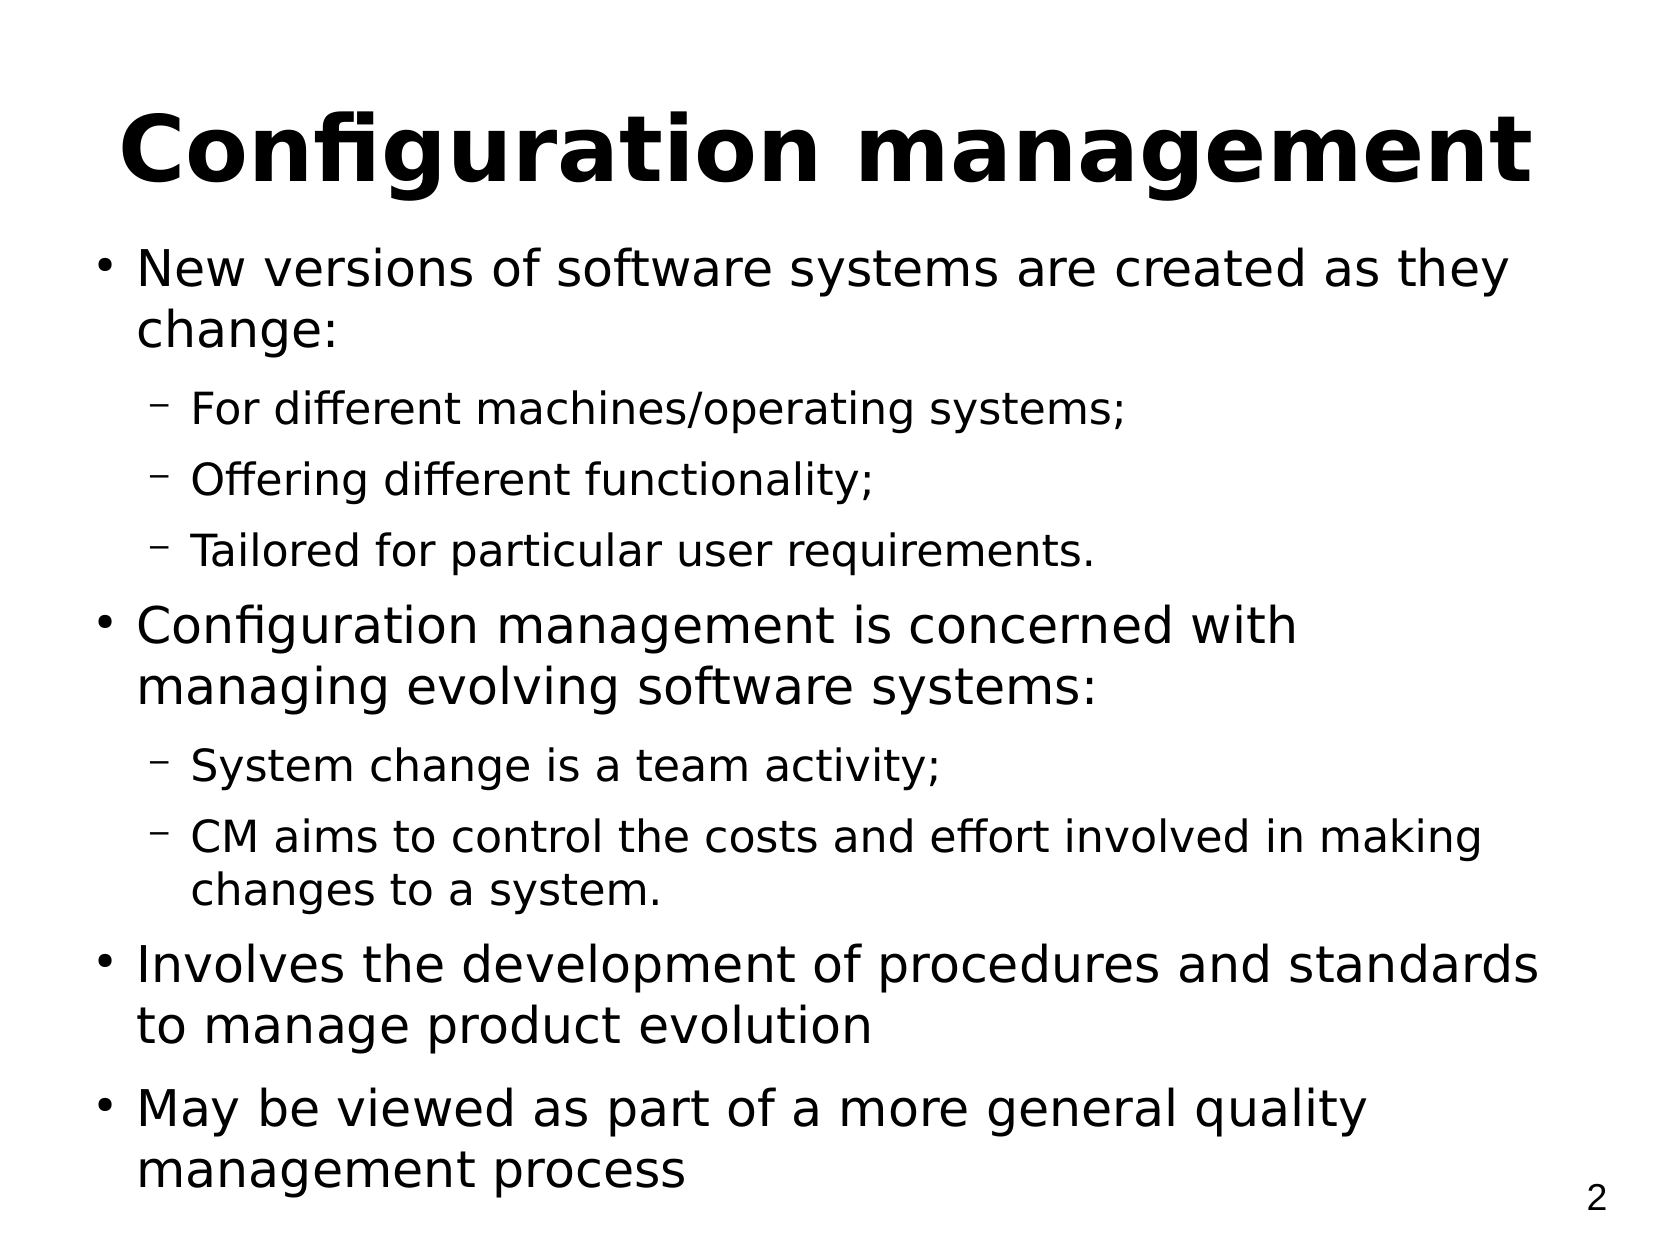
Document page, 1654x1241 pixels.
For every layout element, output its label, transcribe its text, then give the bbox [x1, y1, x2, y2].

title Configuration management [82, 61, 1571, 207]
list New versions of software systems are created as they change: For different machines/operating systems; Offering different functionality; Tailored for particular user requirements. Configuration management is concerned with managing evolving software systems: System change is a team activity; CM aims to control the costs and effort involved in making changes to a system. Involves the development of procedures and standards to manage product evolution May be viewed as part of a more general quality management process [82, 236, 1571, 1205]
